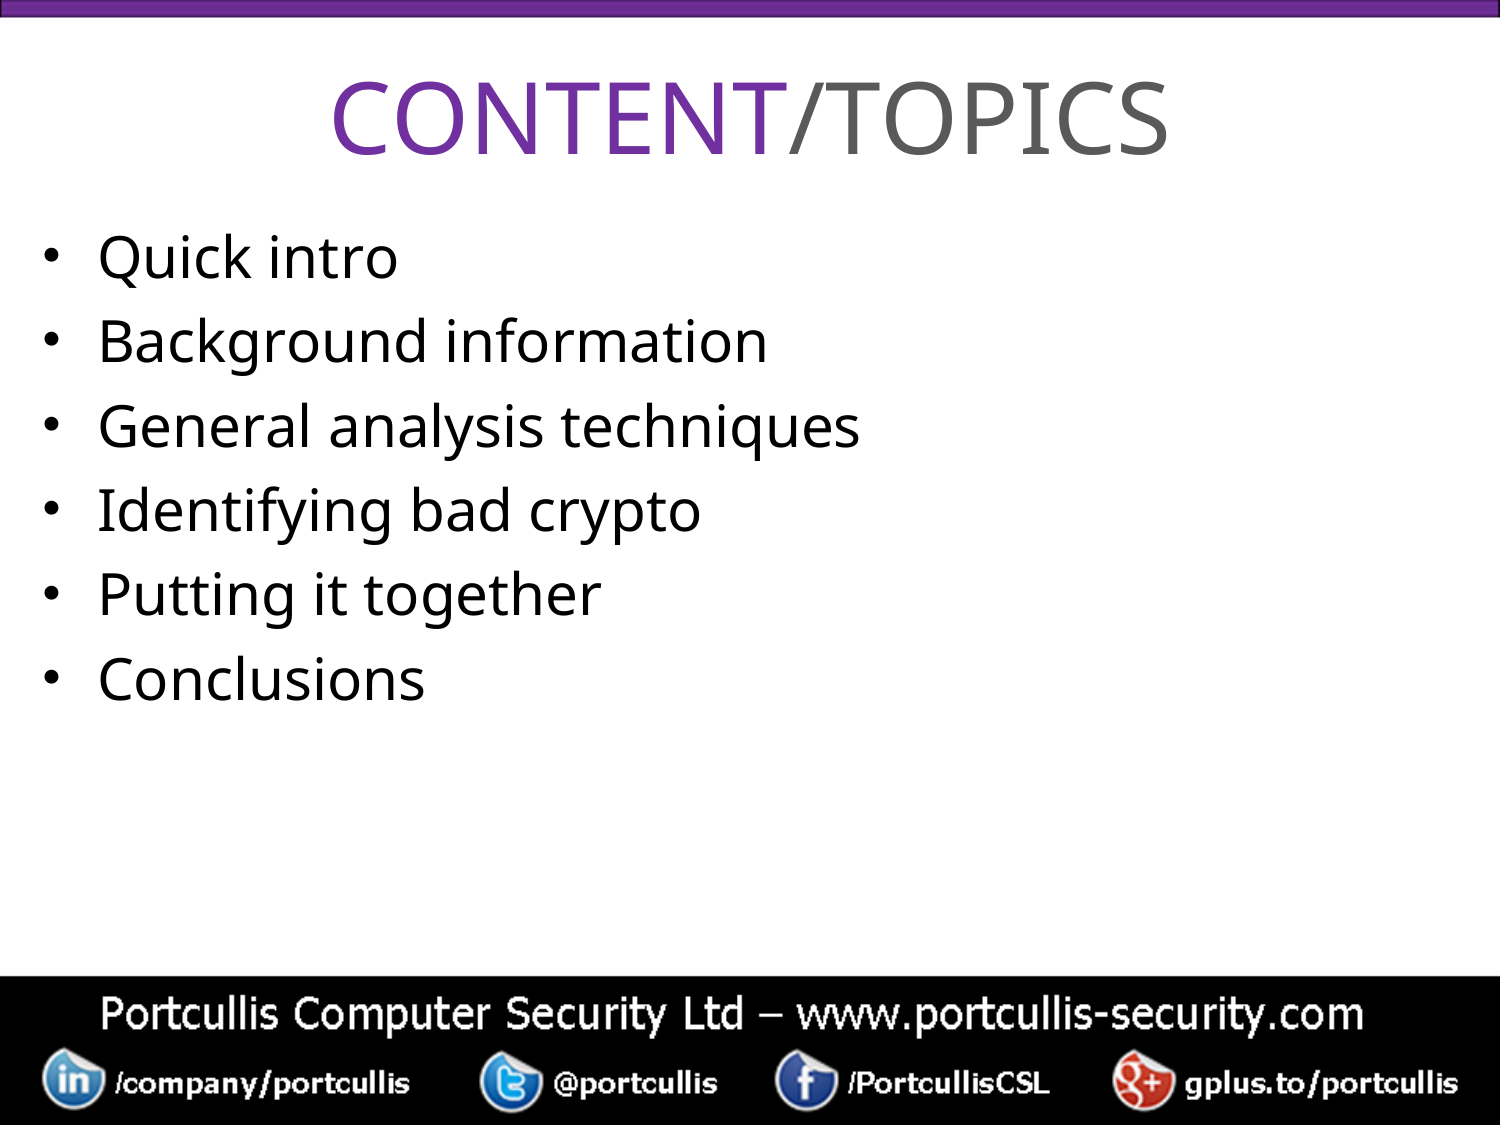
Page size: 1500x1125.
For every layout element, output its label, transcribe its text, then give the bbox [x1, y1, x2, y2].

list Quick intro Background information General analysis techniques Identifying bad crypto Putting it together Conclusions [41, 219, 1428, 965]
picture [0, 202, 1500, 1125]
picture [0, 0, 1500, 42]
title CONTENT/TOPICS [0, 42, 1500, 202]
